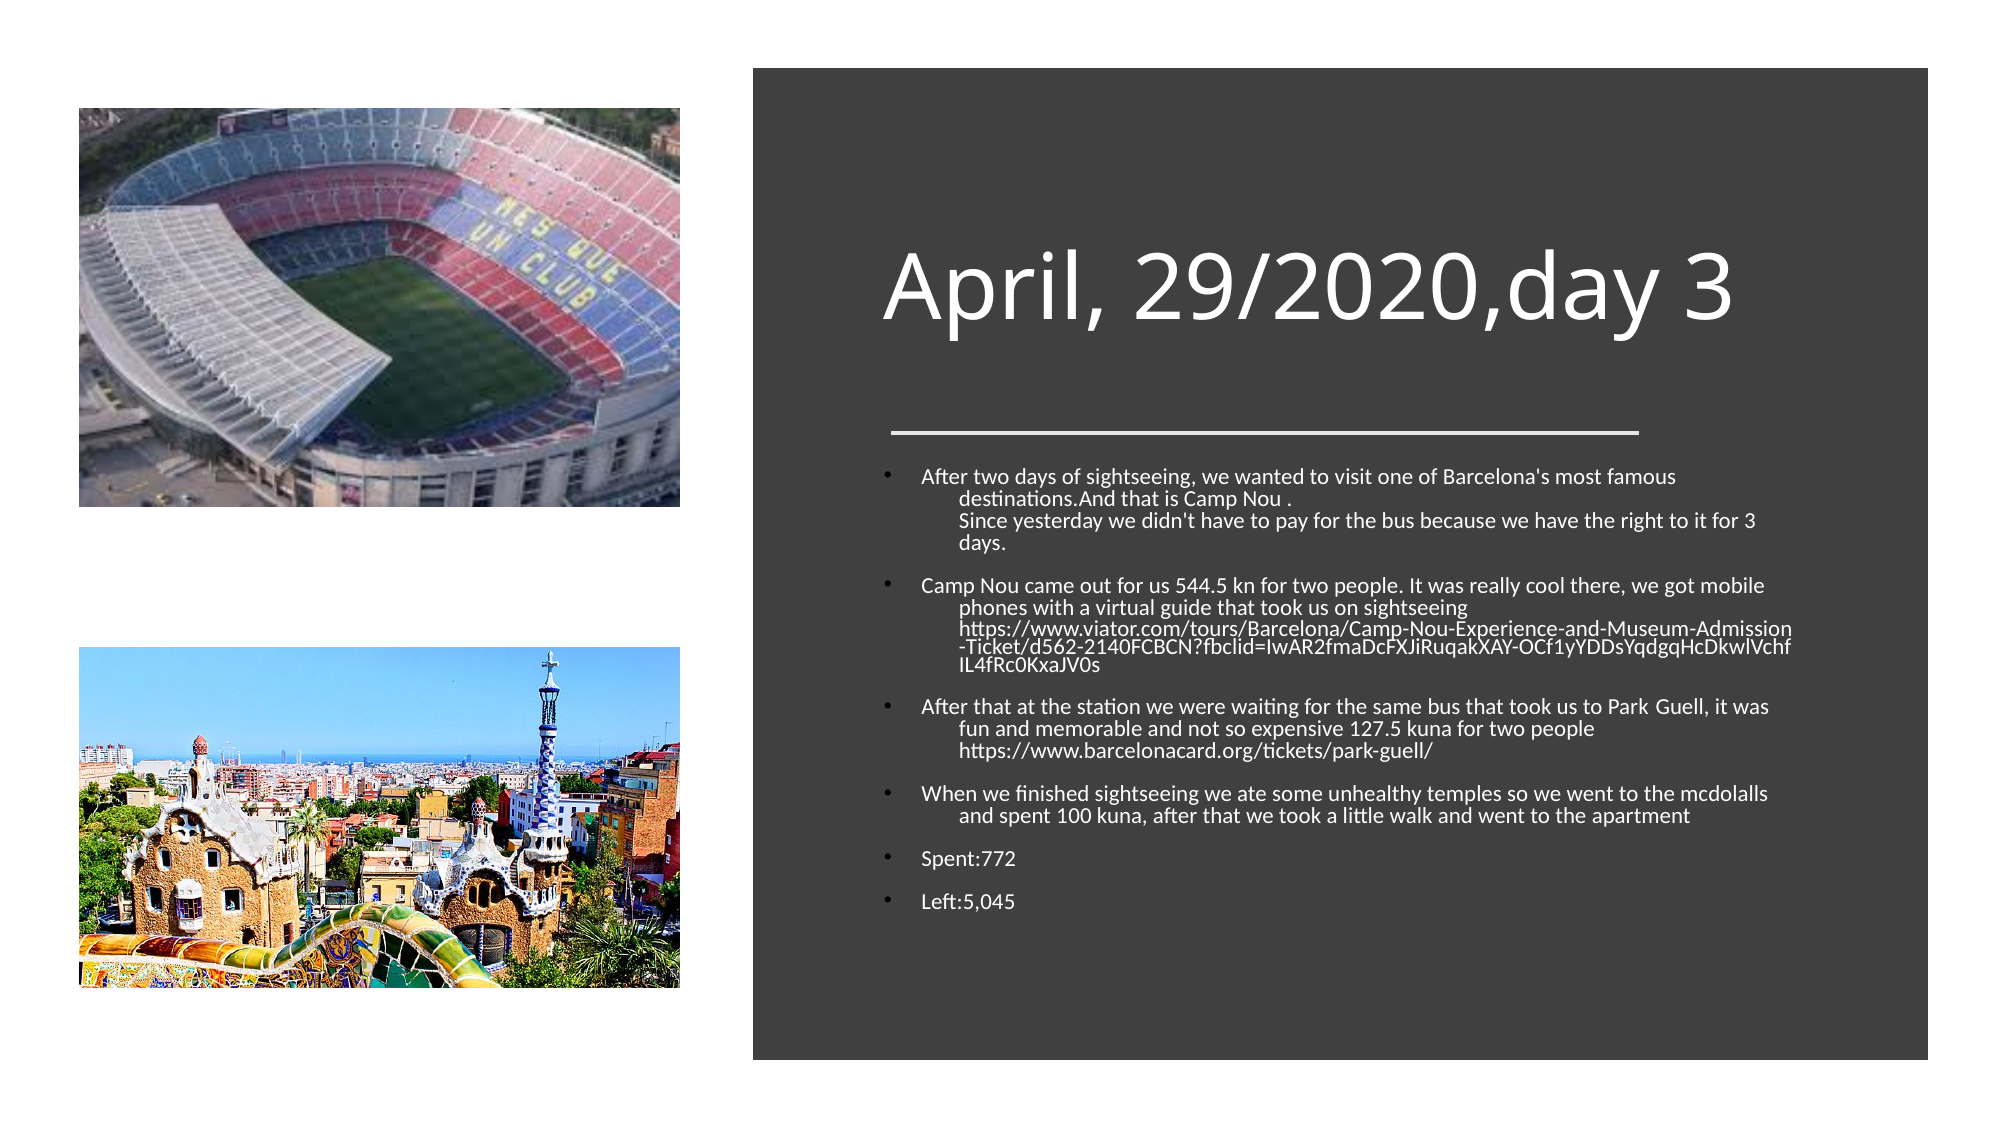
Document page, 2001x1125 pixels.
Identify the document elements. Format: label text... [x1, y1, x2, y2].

picture [79, 647, 680, 988]
title April, 29/2020,day 3 [869, 172, 1795, 407]
list After two days of sightseeing, we wanted to visit one of Barcelona's most famous destinations.And that is Camp Nou . Since yesterday we didn't have to pay for the bus because we have the right to it for 3 days. Camp Nou came out for us 544.5 kn for two people. It was really cool there, we got mobile phones with a virtual guide that took us on sightseeing https://www.viator.com/tours/Barcelona/Camp-Nou-Experience-and-Museum-Admission-Ticket/d562-2140FCBCN?fbclid=IwAR2fmaDcFXJiRuqakXAY-OCf1yYDDsYqdgqHcDkwlVchfIL4fRc0KxaJV0s After that at the station we were waiting for the same bus that took us to Park Guell, it was fun and memorable and not so expensive 127.5 kuna for two peoplehttps://www.barcelonacard.org/tickets/park-guell/ When we finished sightseeing we ate some unhealthy temples so we went to the mcdolalls and spent 100 kuna, after that we took a little walk and went to the apartment Spent:772 Left:5,045 [869, 459, 1812, 950]
picture [79, 108, 680, 507]
text_box [763, 78, 1917, 1049]
